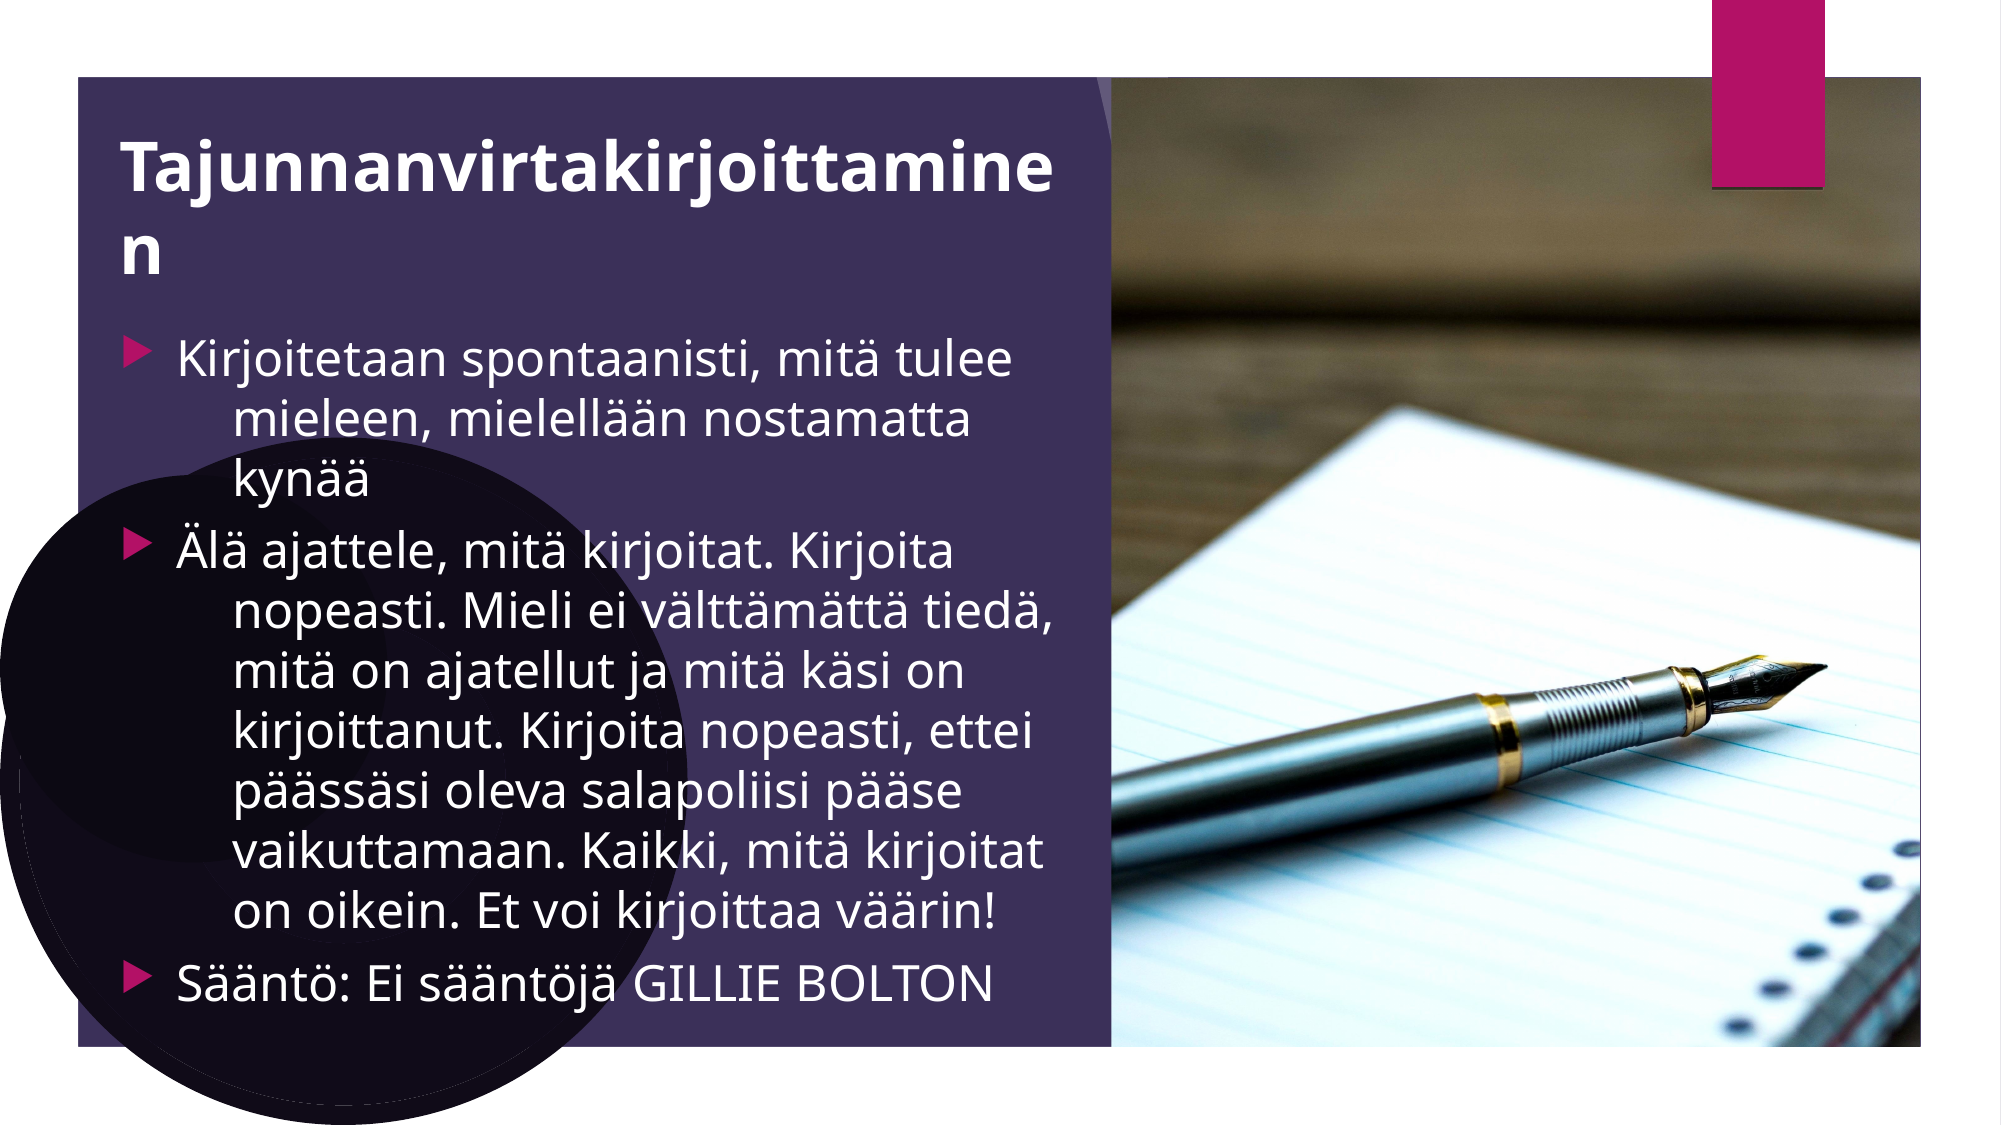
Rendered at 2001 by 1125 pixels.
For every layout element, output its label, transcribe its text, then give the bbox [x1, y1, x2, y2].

picture [1111, 78, 1921, 1047]
text_box [0, 0, 2000, 1125]
list Kirjoitetaan spontaanisti, mitä tulee mieleen, mielellään nostamatta kynää Älä ajattele, mitä kirjoitat. Kirjoita nopeasti. Mieli ei välttämättä tiedä, mitä on ajatellut ja mitä käsi on kirjoittanut. Kirjoita nopeasti, ettei päässäsi oleva salapoliisi pääse vaikuttamaan. Kaikki, mitä kirjoitat on oikein. Et voi kirjoittaa väärin! Sääntö: Ei sääntöjä GILLIE BOLTON [104, 318, 1102, 1023]
title Tajunnanvirtakirjoittaminen [104, 103, 1102, 309]
